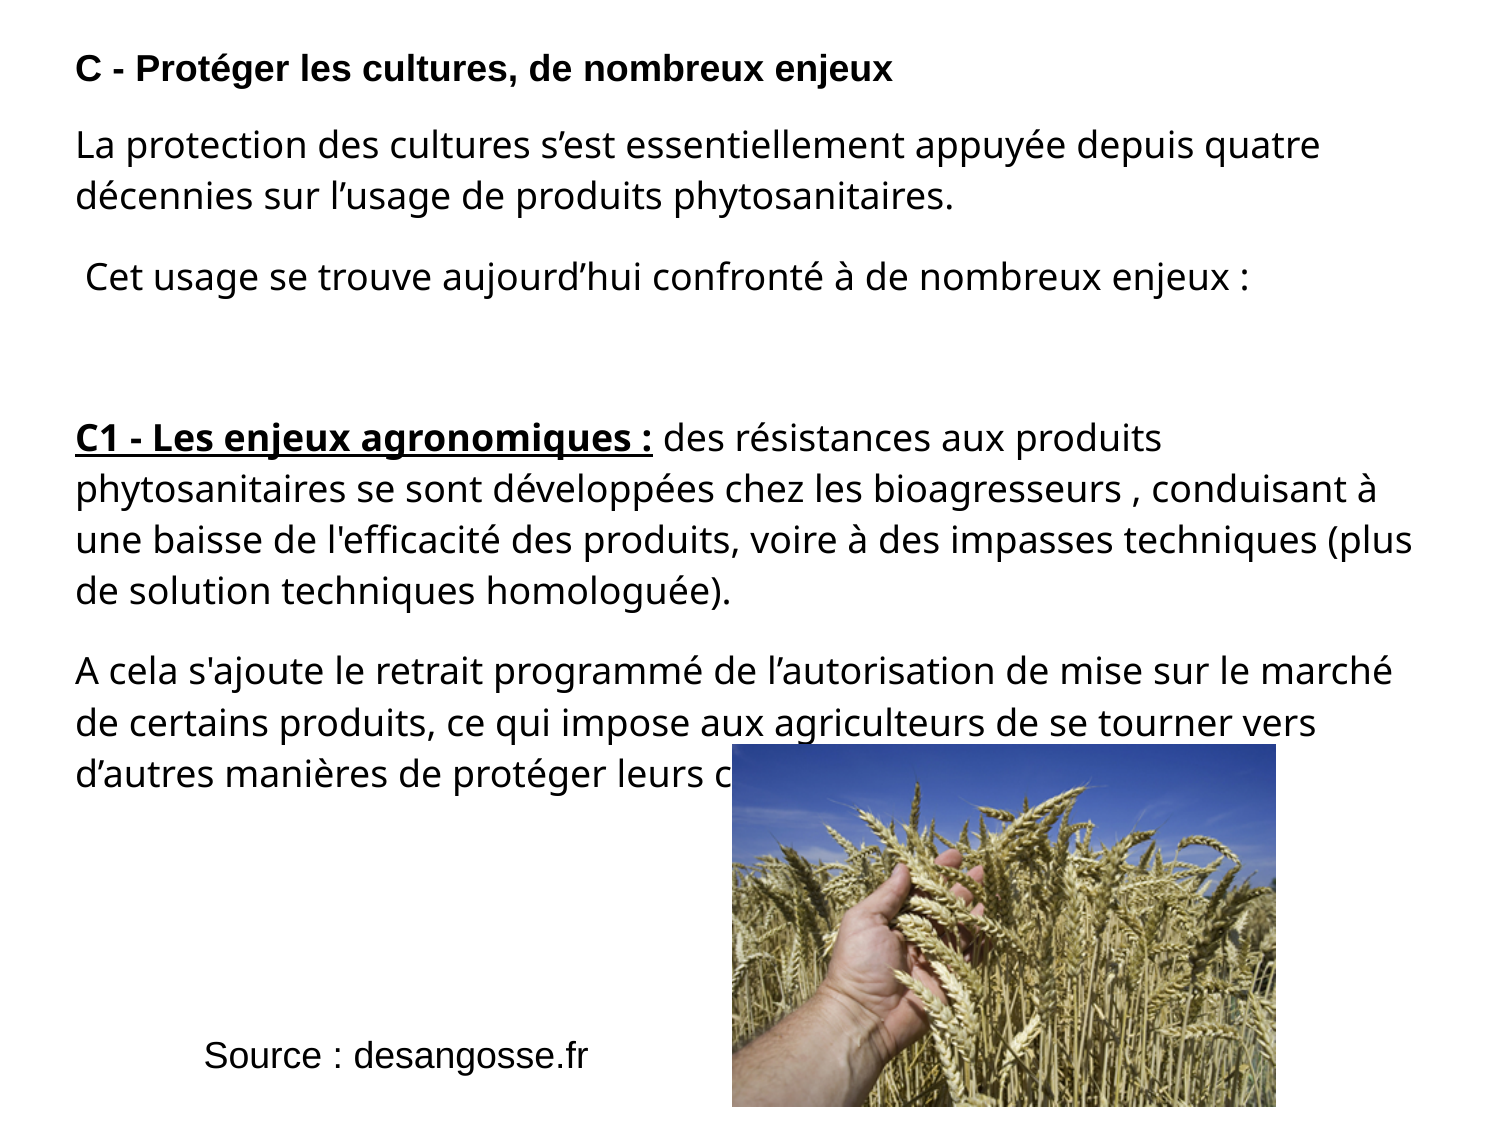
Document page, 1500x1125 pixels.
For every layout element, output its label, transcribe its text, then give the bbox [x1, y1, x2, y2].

picture [732, 744, 1276, 1107]
text_box Source : desangosse.fr [188, 1027, 686, 1085]
list C - Protéger les cultures, de nombreux enjeux La protection des cultures s’est essentiellement appuyée depuis quatre décennies sur l’usage de produits phytosanitaires. Cet usage se trouve aujourd’hui confronté à de nombreux enjeux : C1 - Les enjeux agronomiques : des résistances aux produits phytosanitaires se sont développées chez les bioagresseurs , conduisant à une baisse de l'efficacité des produits, voire à des impasses techniques (plus de solution techniques homologuée). A cela s'ajoute le retrait programmé de l’autorisation de mise sur le marché de certains produits, ce qui impose aux agriculteurs de se tourner vers d’autres manières de protéger leurs cultures. [75, 47, 1425, 916]
